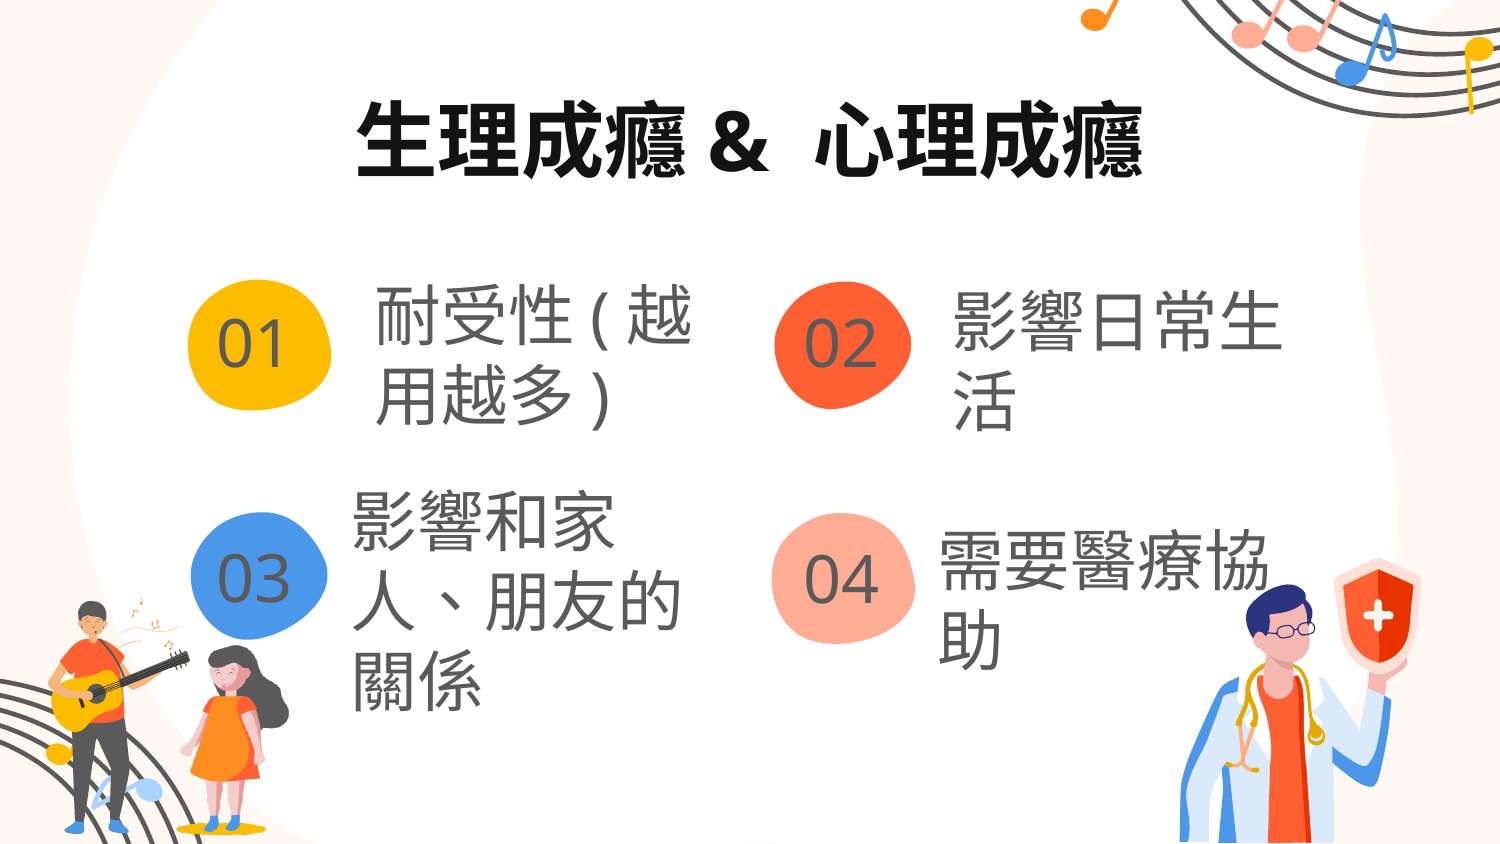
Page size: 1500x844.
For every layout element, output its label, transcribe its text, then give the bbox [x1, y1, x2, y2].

title 01 [172, 277, 338, 404]
title 影響日常生活 [936, 316, 1341, 403]
text_box [219, 404, 290, 411]
title 耐受性(越用越多) [359, 310, 759, 397]
title 需要醫療協助 [922, 555, 1326, 643]
text_box [809, 404, 857, 410]
title 03 [172, 513, 338, 640]
picture [176, 645, 289, 835]
text_box [120, 620, 179, 634]
title 影響和家人、朋友的關係 [335, 556, 740, 643]
title 生理成癮& 心理成癮 [118, 72, 1382, 167]
text_box [131, 609, 139, 618]
text_box [1179, 557, 1422, 844]
title 02 [759, 277, 925, 404]
text_box [163, 640, 174, 650]
text_box [47, 600, 176, 835]
title 04 [759, 514, 925, 641]
